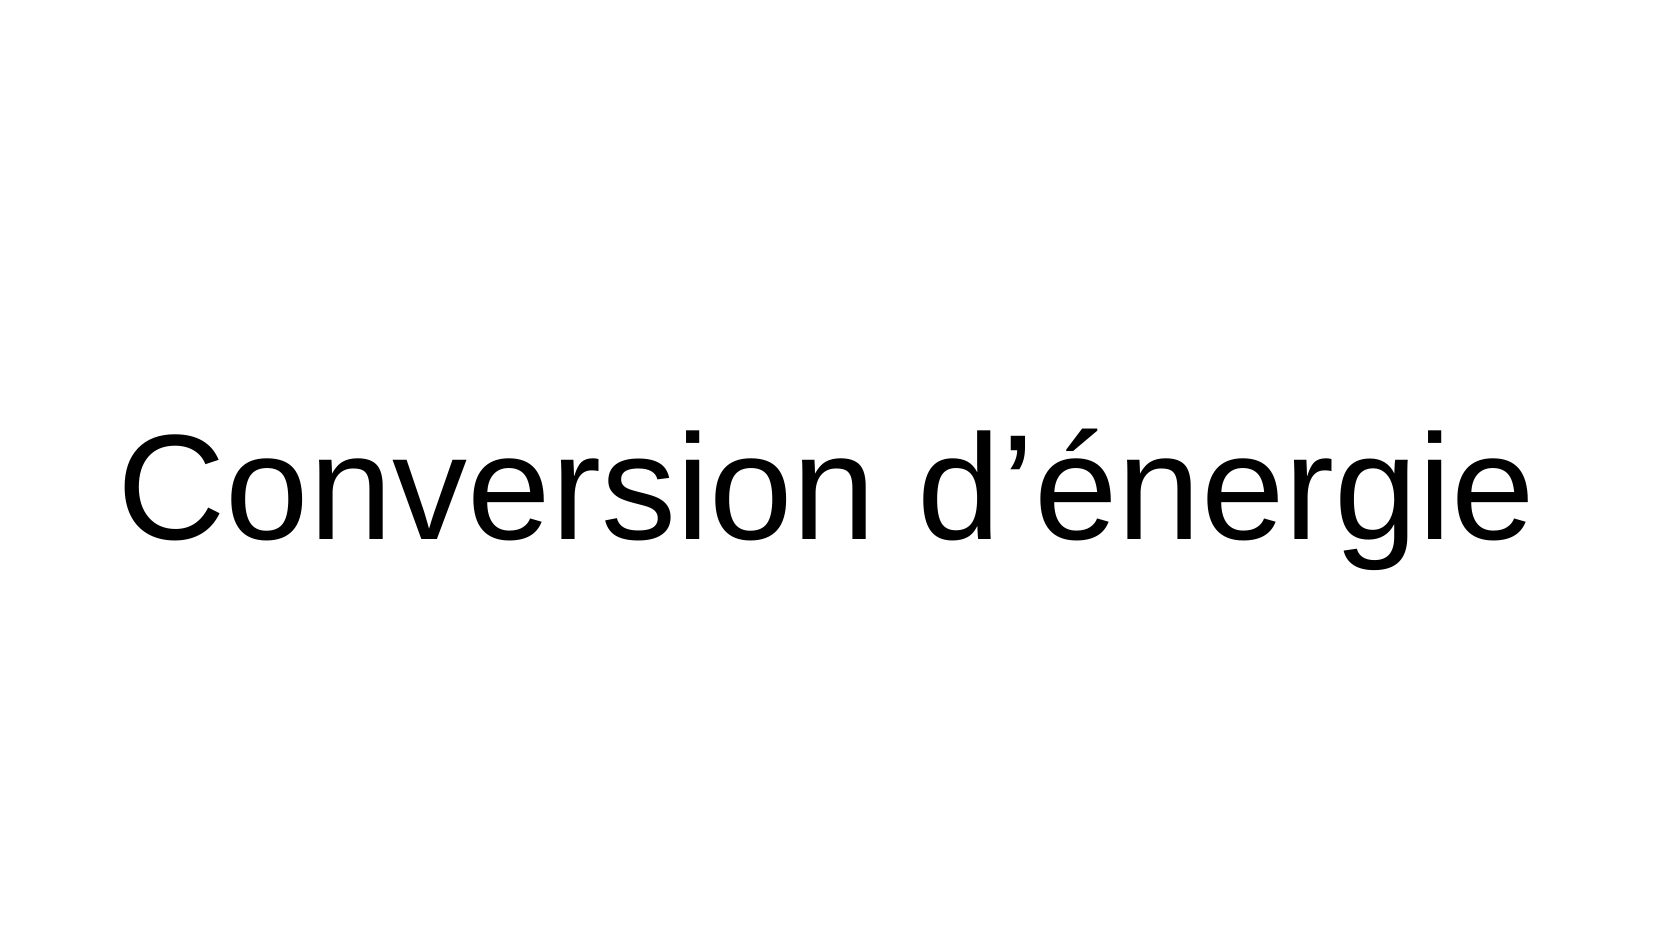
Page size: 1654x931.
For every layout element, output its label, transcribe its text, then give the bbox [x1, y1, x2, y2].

subtitle Conversion d’énergie [82, 217, 1571, 758]
